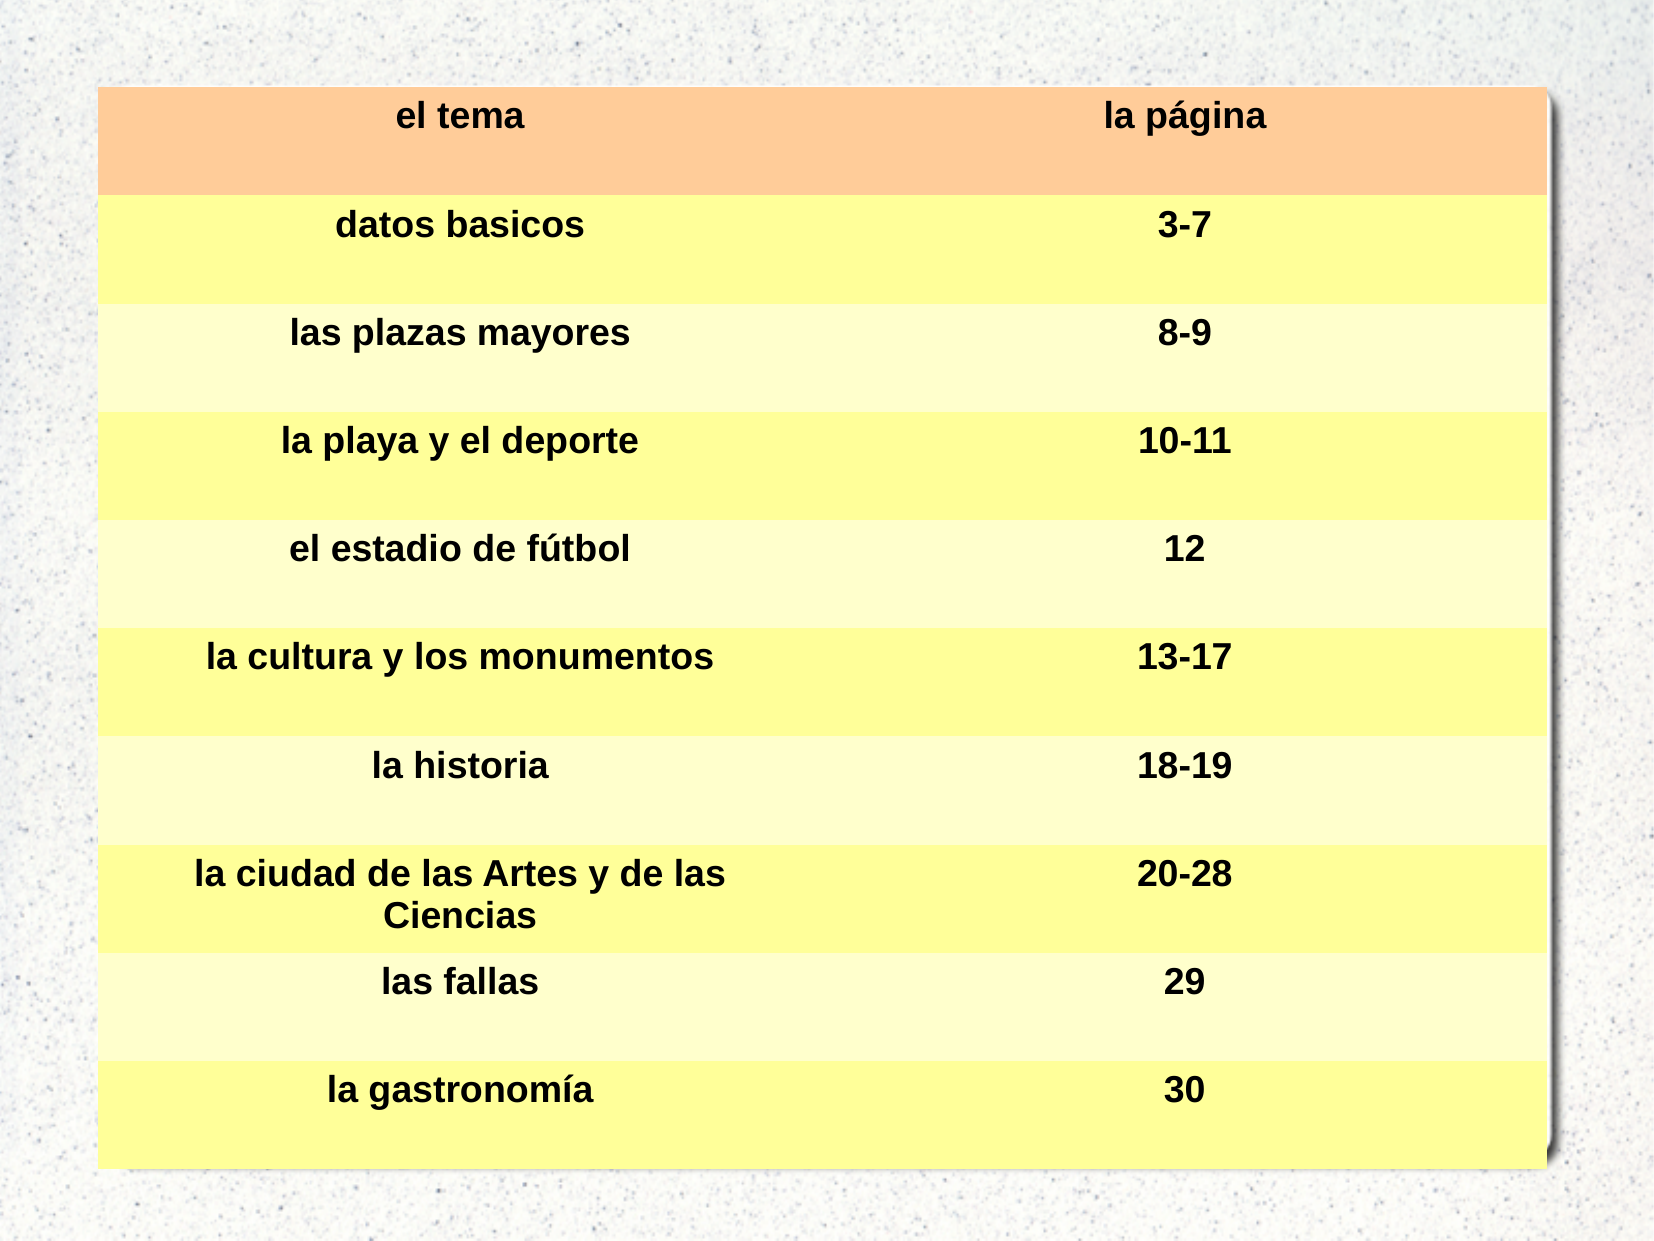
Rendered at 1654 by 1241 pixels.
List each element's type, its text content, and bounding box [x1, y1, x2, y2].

table_cell datos basicos [98, 195, 822, 304]
table_cell 13-17 [822, 628, 1547, 736]
table_cell 3-7 [822, 195, 1547, 304]
table_cell la playa y el deporte [98, 412, 822, 520]
table_cell 18-19 [822, 736, 1547, 845]
table_cell la ciudad de las Artes y de las Ciencias [98, 845, 822, 953]
table_cell 30 [822, 1061, 1547, 1169]
table_cell la cultura y los monumentos [98, 628, 822, 736]
table_cell la historia [98, 736, 822, 845]
table_cell las fallas [98, 953, 822, 1061]
table_cell 29 [822, 953, 1547, 1061]
table_cell las plazas mayores [98, 304, 822, 412]
table_header la página [822, 87, 1547, 195]
table_cell el estadio de fútbol [98, 520, 822, 628]
table_header el tema [98, 87, 822, 195]
table_cell 8-9 [822, 304, 1547, 412]
table_cell 20-28 [822, 845, 1547, 953]
table_cell 12 [822, 520, 1547, 628]
picture [0, 0, 1654, 1241]
table_cell 10-11 [822, 412, 1547, 520]
table_cell la gastronomía [98, 1061, 822, 1169]
